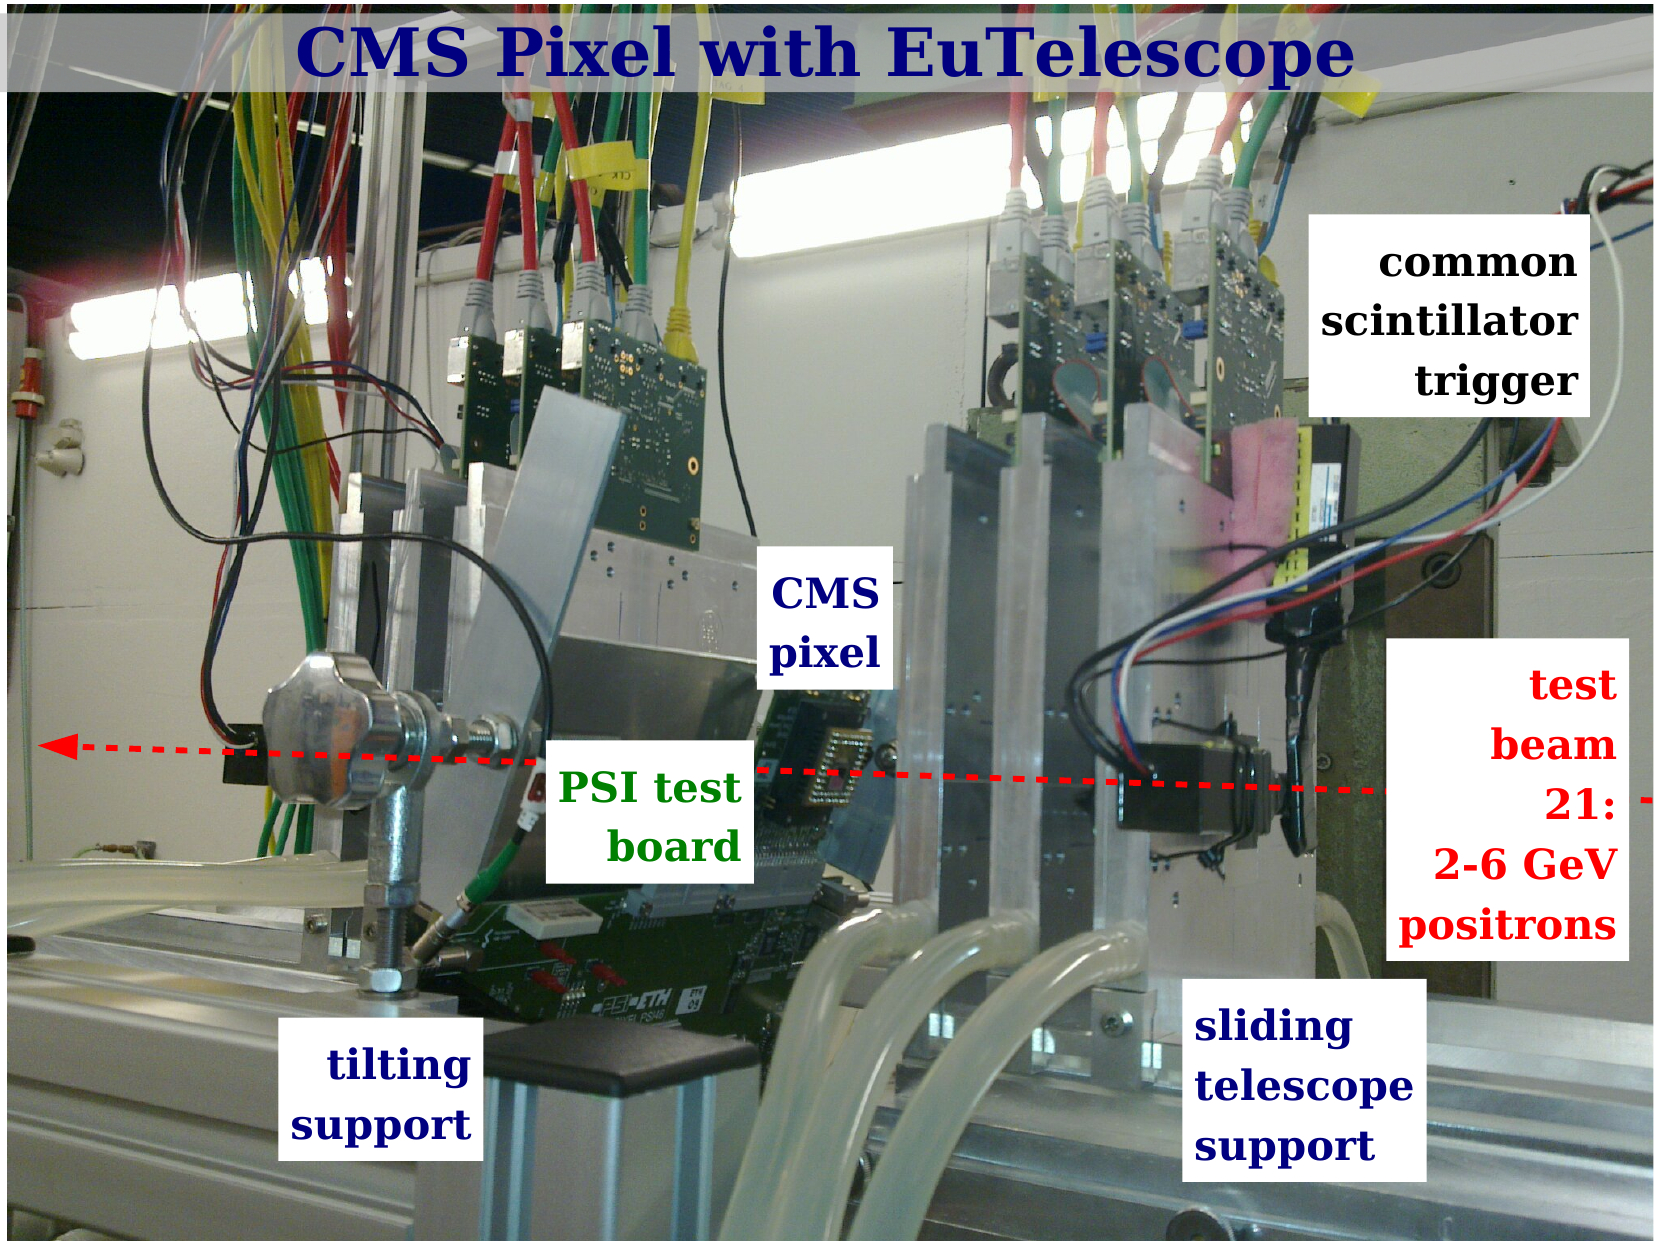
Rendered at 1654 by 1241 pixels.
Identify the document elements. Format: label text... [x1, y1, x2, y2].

text_box sliding telescope support [1182, 978, 1427, 1172]
text_box tilting support [278, 1017, 484, 1151]
picture [7, 4, 1654, 13]
text_box CMS pixel [756, 546, 893, 679]
picture [7, 93, 1654, 1241]
text_box common scintillator trigger [1308, 214, 1590, 407]
text_box PSI test board [545, 740, 754, 873]
text_box test beam 21: 2-6 GeV positrons [1386, 638, 1630, 951]
title CMS Pixel with EuTelescope [0, 13, 1654, 93]
